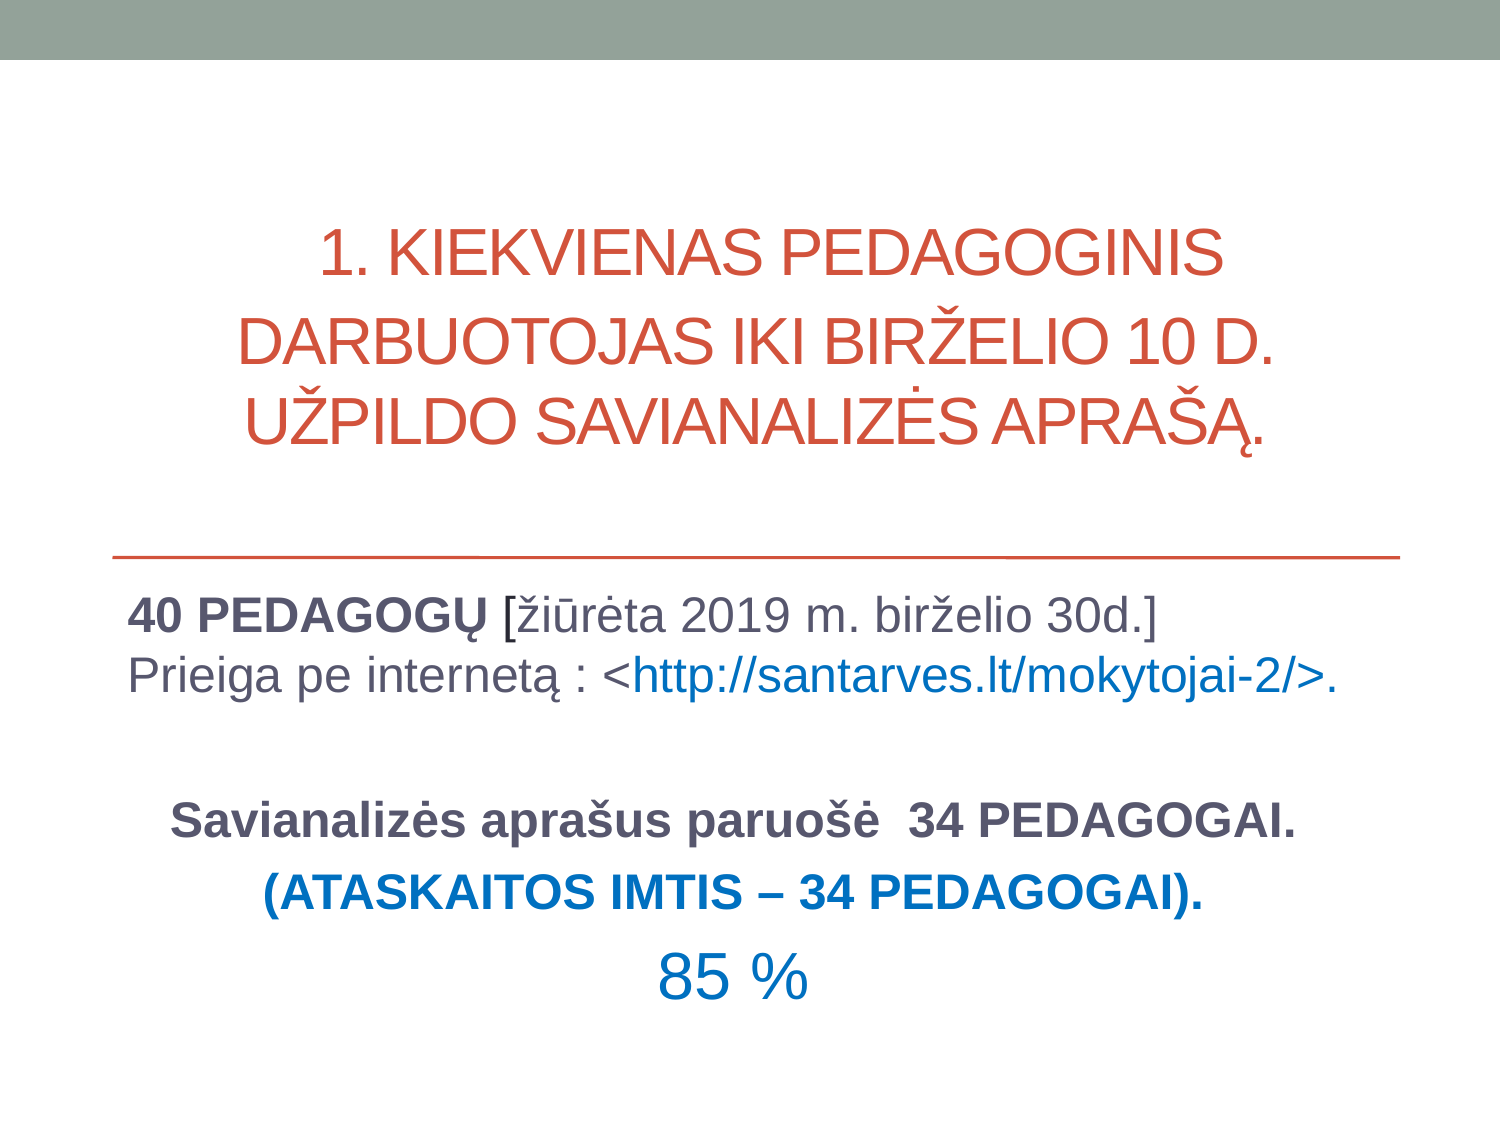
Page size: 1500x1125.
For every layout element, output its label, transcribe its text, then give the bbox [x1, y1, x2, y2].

title 1. Kiekvienas pedagoginis darbuotojas iki birželio 10 d. užpildo savianalizės aprašą. [112, 149, 1400, 466]
subtitle 40 PEDAGOGŲ [žiūrėta 2019 m. birželio 30 d.] Prieiga pe internetą : <http://santarves.lt/mokytojai-2/>. Savianalizės aprašus paruošė 34 PEDAGOGAI. (ATASKAITOS IMTIS – 34 PEDAGOGAI). 85 % [112, 575, 1400, 1036]
